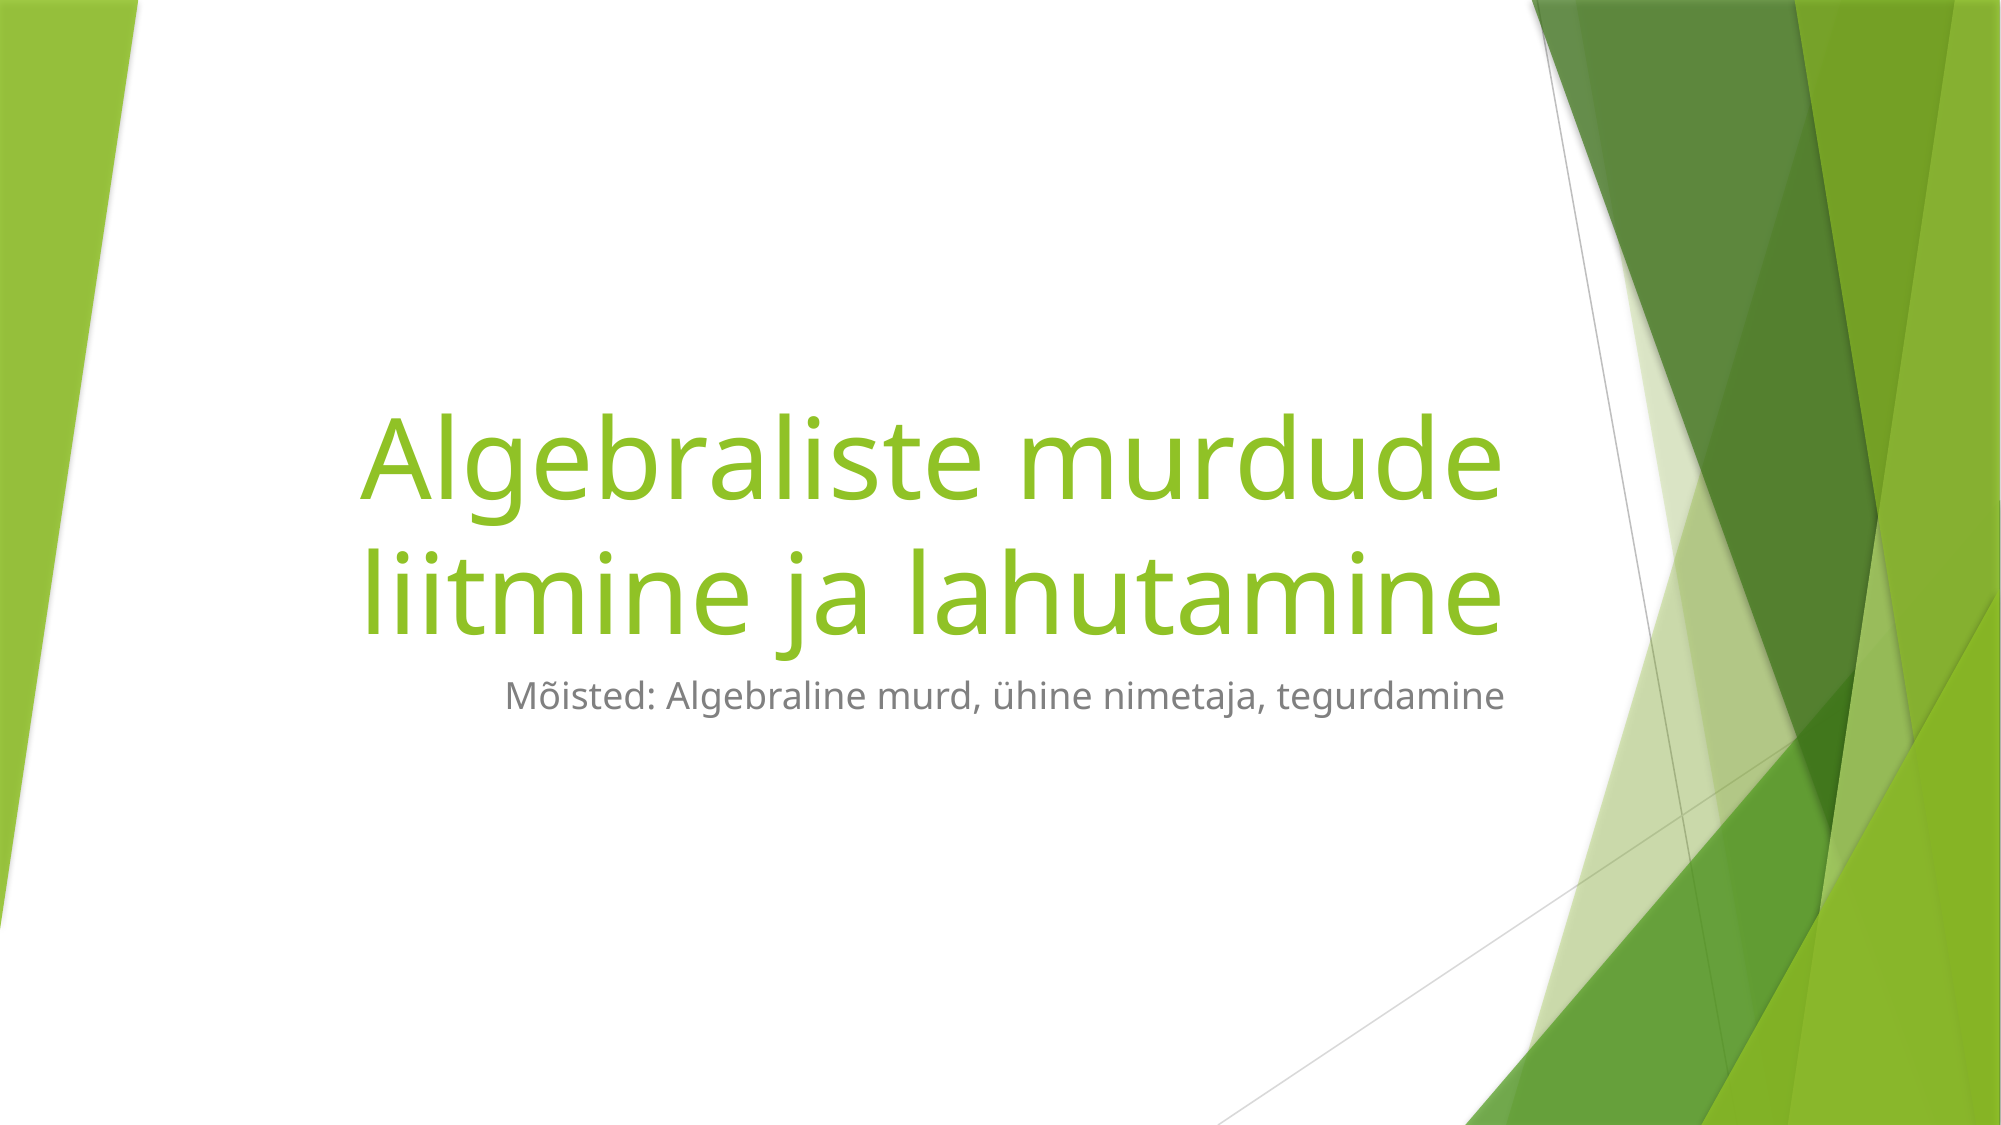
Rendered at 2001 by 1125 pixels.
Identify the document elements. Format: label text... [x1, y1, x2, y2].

title Algebraliste murdude liitmine ja lahutamine [247, 394, 1522, 664]
subtitle Mõisted: Algebraline murd, ühine nimetaja, tegurdamine [247, 664, 1522, 845]
